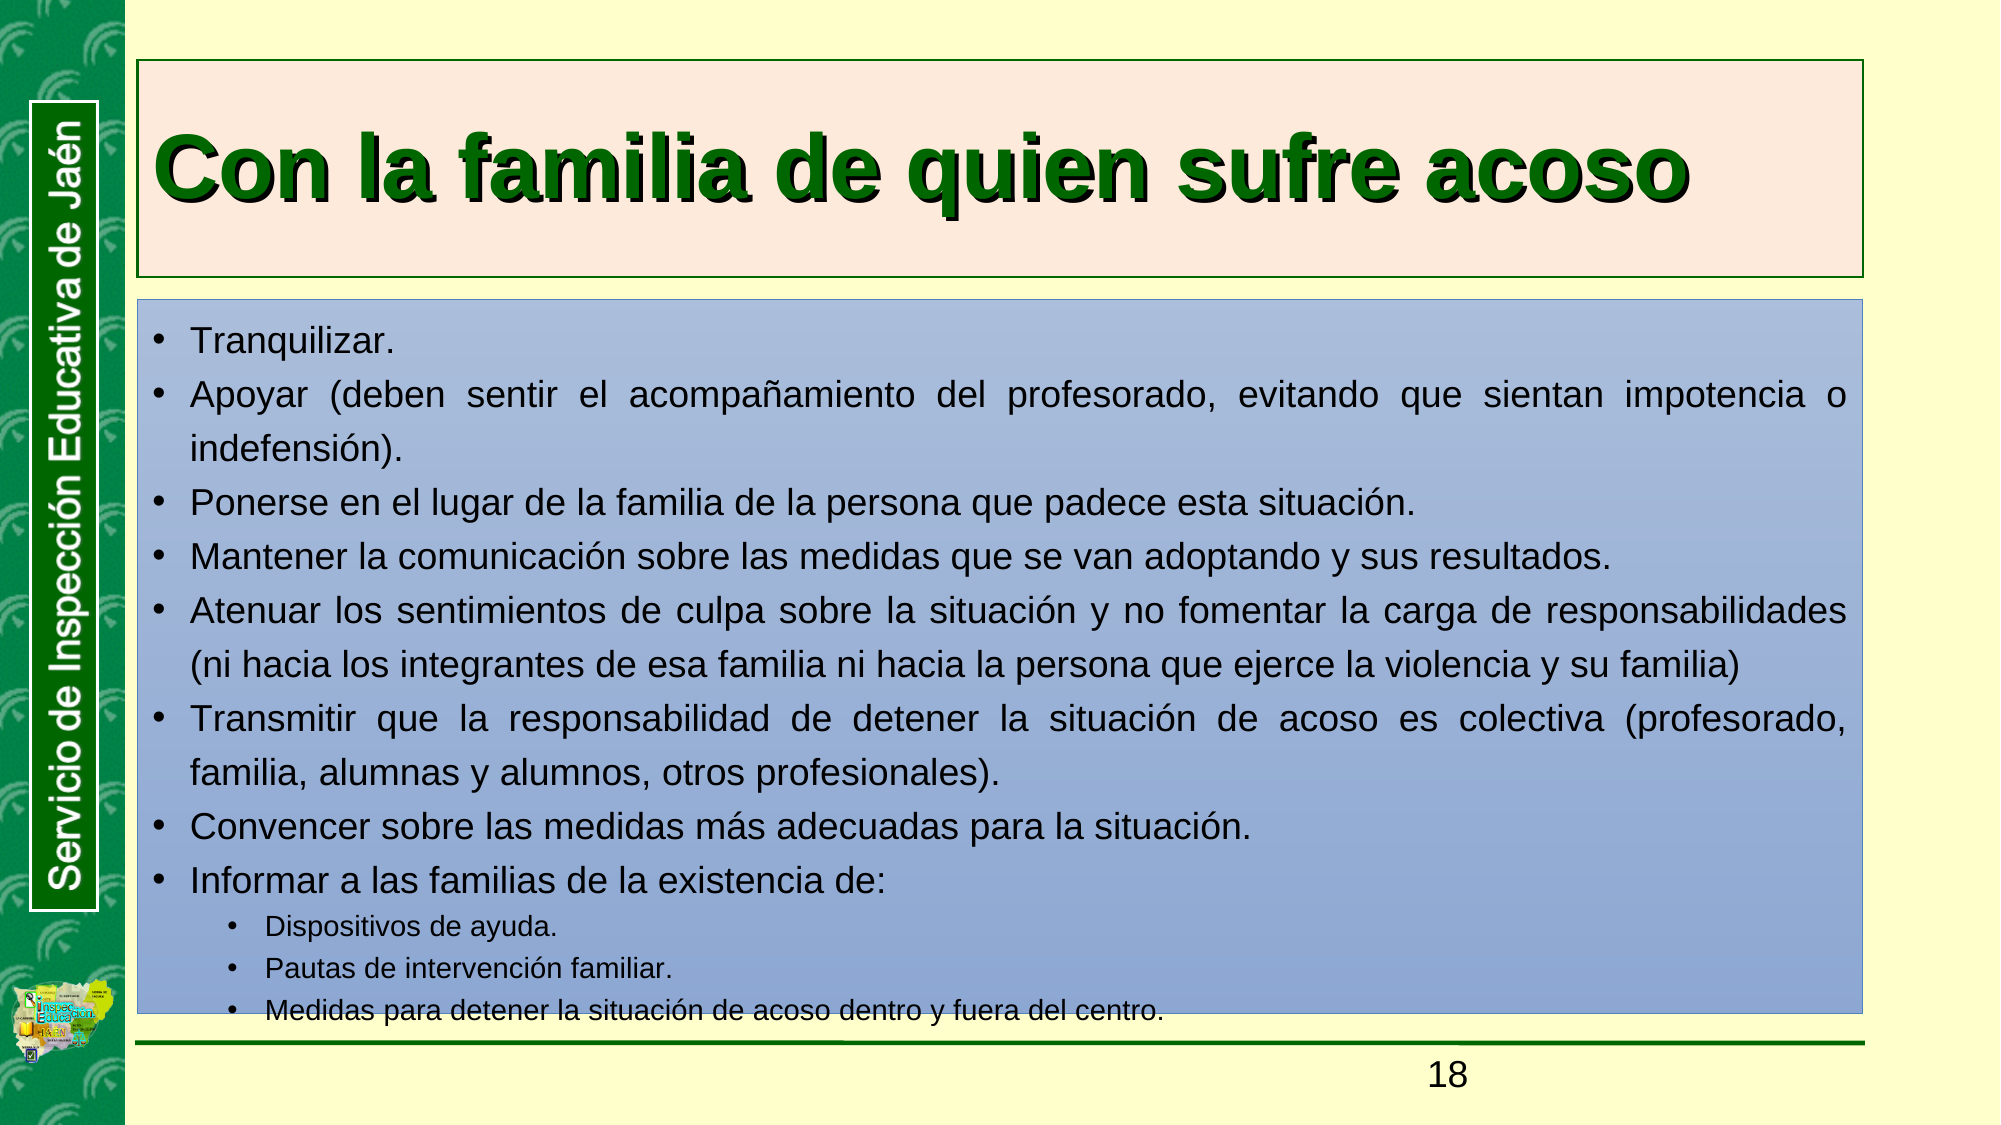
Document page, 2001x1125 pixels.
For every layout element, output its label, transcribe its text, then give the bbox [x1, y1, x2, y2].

text_box Tranquilizar. Apoyar (deben sentir el acompañamiento del profesorado, evitando que sientan impotencia o indefensión). Ponerse en el lugar de la familia de la persona que padece esta situación. Mantener la comunicación sobre las medidas que se van adoptando y sus resultados. Atenuar los sentimientos de culpa sobre la situación y no fomentar la carga de responsabilidades (ni hacia los integrantes de esa familia ni hacia la persona que ejerce la violencia y su familia) Transmitir que la responsabilidad de detener la situación de acoso es colectiva (profesorado, familia, alumnas y alumnos, otros profesionales). Convencer sobre las medidas más adecuadas para la situación. Informar a las familias de la existencia de: Dispositivos de ayuda. Pautas de intervención familiar. Medidas para detener la situación de acoso dentro y fuera del centro. [137, 299, 1863, 1014]
text_box <número> [1412, 1042, 1863, 1103]
picture [0, 0, 125, 1125]
text_box Con la familia de quien sufre acoso [137, 59, 1863, 278]
